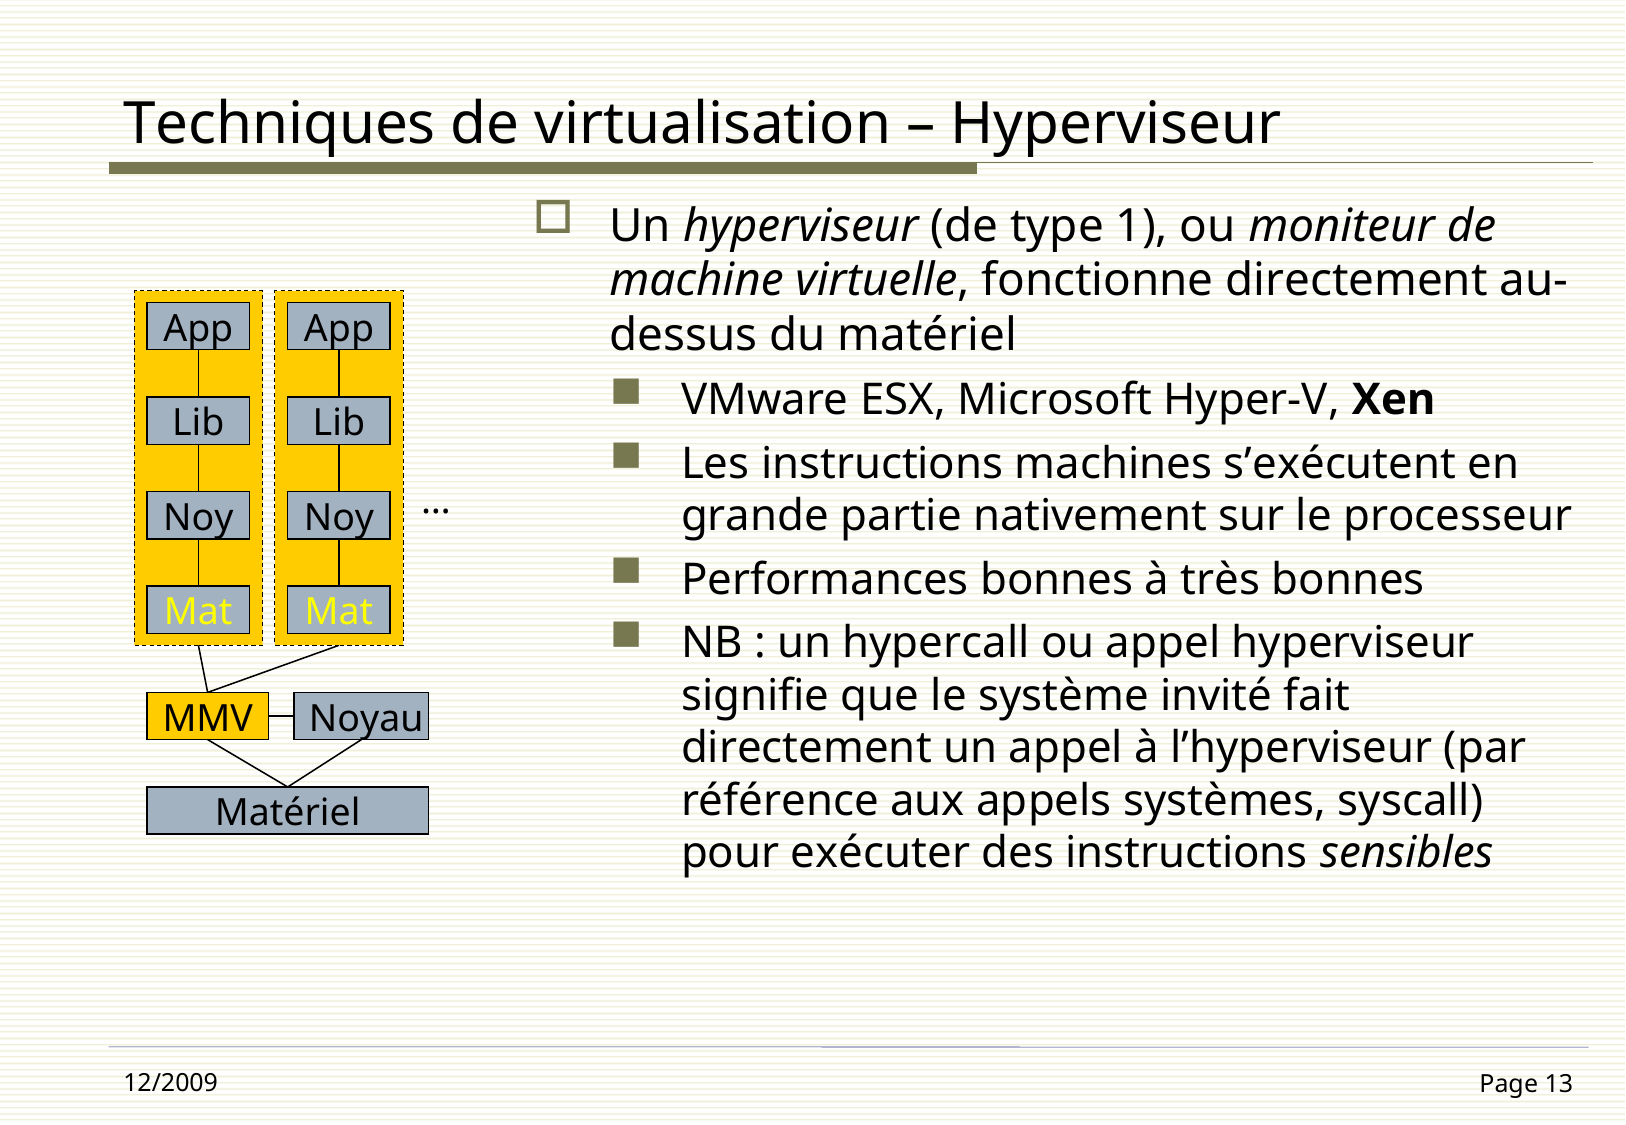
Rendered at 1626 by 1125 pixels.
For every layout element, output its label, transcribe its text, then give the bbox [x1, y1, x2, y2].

text_box Noyau [294, 692, 429, 740]
text_box … [406, 467, 466, 529]
list Un hyperviseur (de type 1), ou moniteur de machine virtuelle, fonctionne directement au-dessus du matériel VMware ESX, Microsoft Hyper-V, Xen Les instructions machines s’exécutent en grande partie nativement sur le processeur Performances bonnes à très bonnes NB : un hypercall ou appel hyperviseur signifie que le système invité fait directement un appel à l’hyperviseur (par référence aux appels systèmes, syscall) pour exécuter des instructions sensibles [518, 187, 1595, 994]
text_box Lib [287, 397, 391, 445]
text_box App [357, 323, 369, 339]
text_box Matériel [146, 786, 429, 835]
title Techniques de virtualisation – Hyperviseur [108, 12, 1596, 163]
text_box App [216, 323, 228, 339]
text_box Noy [287, 491, 391, 539]
text_box Lib [147, 397, 250, 445]
text_box MMV [146, 692, 269, 740]
text_box App [333, 323, 345, 339]
text_box App [147, 302, 250, 350]
text_box [134, 290, 263, 646]
text_box App [193, 323, 205, 339]
text_box Mat [287, 586, 391, 634]
text_box [274, 290, 404, 646]
picture [0, 0, 1626, 1125]
text_box Mat [147, 586, 250, 634]
text_box App [287, 302, 391, 350]
text_box Noy [147, 491, 250, 539]
